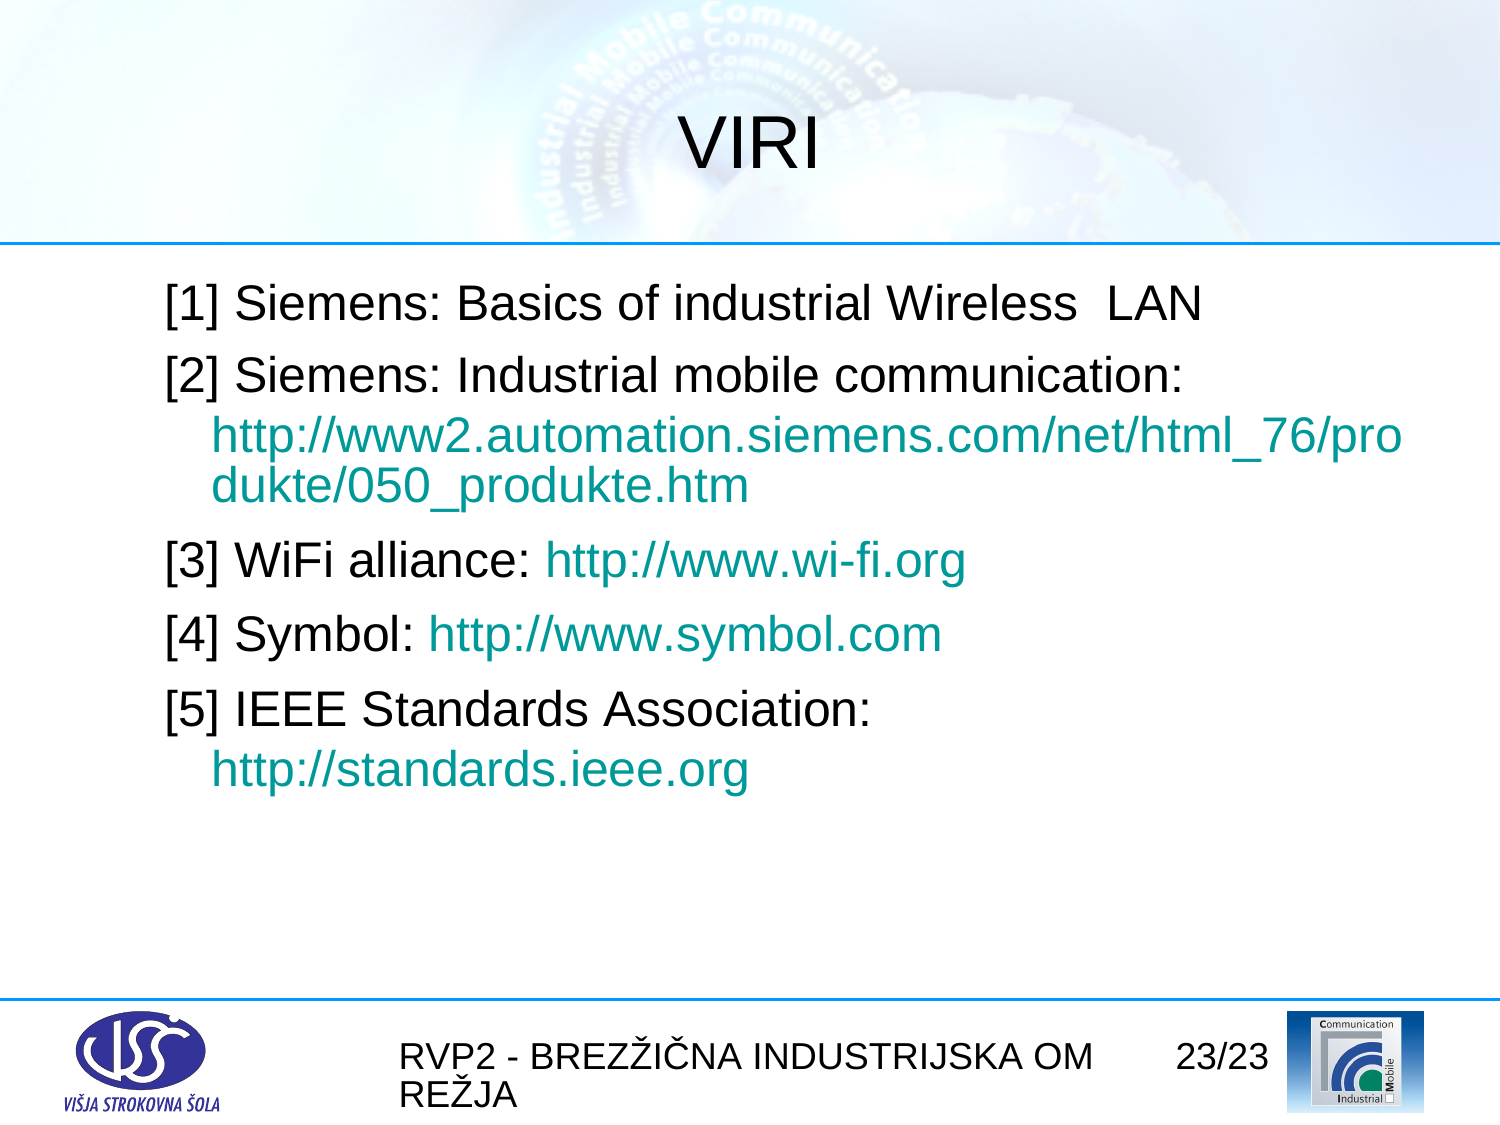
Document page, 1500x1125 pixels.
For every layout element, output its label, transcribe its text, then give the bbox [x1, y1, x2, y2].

title VIRI [75, 45, 1426, 233]
list [1] Siemens: Basics of industrial Wireless LAN [2] Siemens: Industrial mobile communication: http://www2.automation.siemens.com/net/html_76/produkte/050_produkte.htm [3] WiFi alliance: http://www.wi-fi.org [4] Symbol: http://www.symbol.com [5] IEEE Standards Association: http://standards.ieee.org [75, 262, 1426, 1006]
picture [1287, 1011, 1424, 1113]
